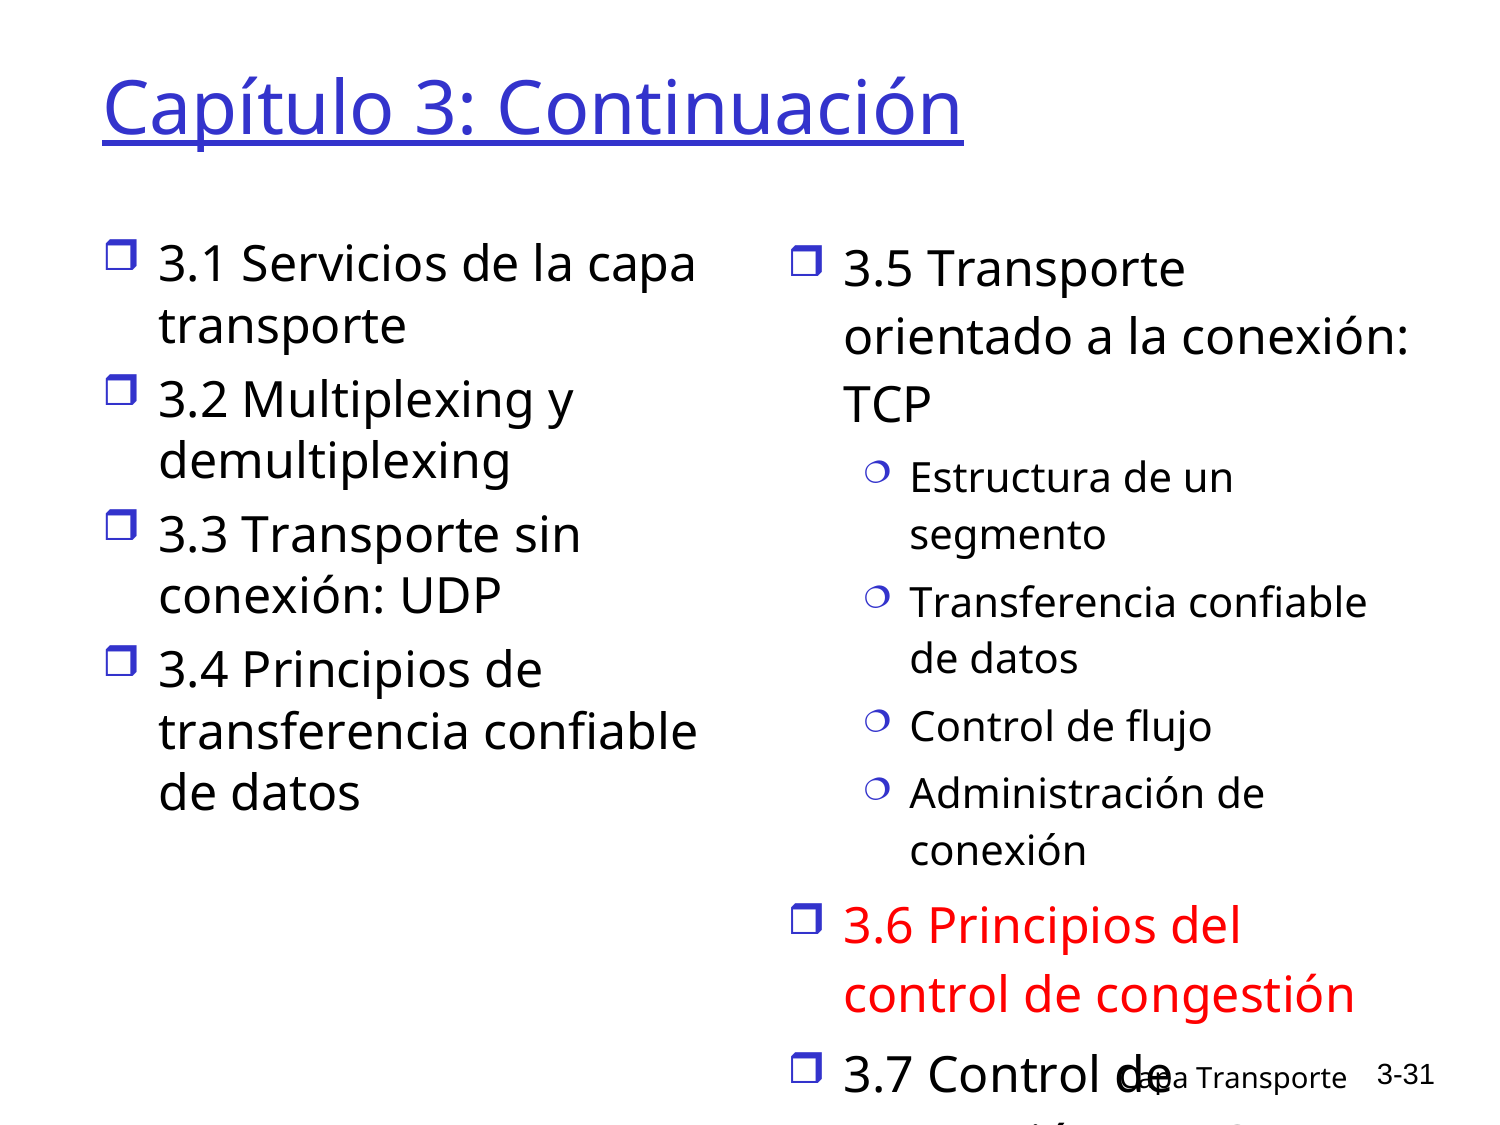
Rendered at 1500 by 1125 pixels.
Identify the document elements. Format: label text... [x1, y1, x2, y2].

list 3.5 Transporte orientado a la conexión: TCP Estructura de un segmento Transferencia confiable de datos Control de flujo Administración de conexión 3.6 Principios del control de congestión 3.7 Control de congestión en TCP [772, 224, 1426, 1054]
list 3.1 Servicios de la capa transporte 3.2 Multiplexing y demultiplexing 3.3 Transporte sin conexión: UDP 3.4 Principios de transferencia confiable de datos [87, 224, 741, 983]
title Capítulo 3: Continuación [87, 15, 1426, 196]
